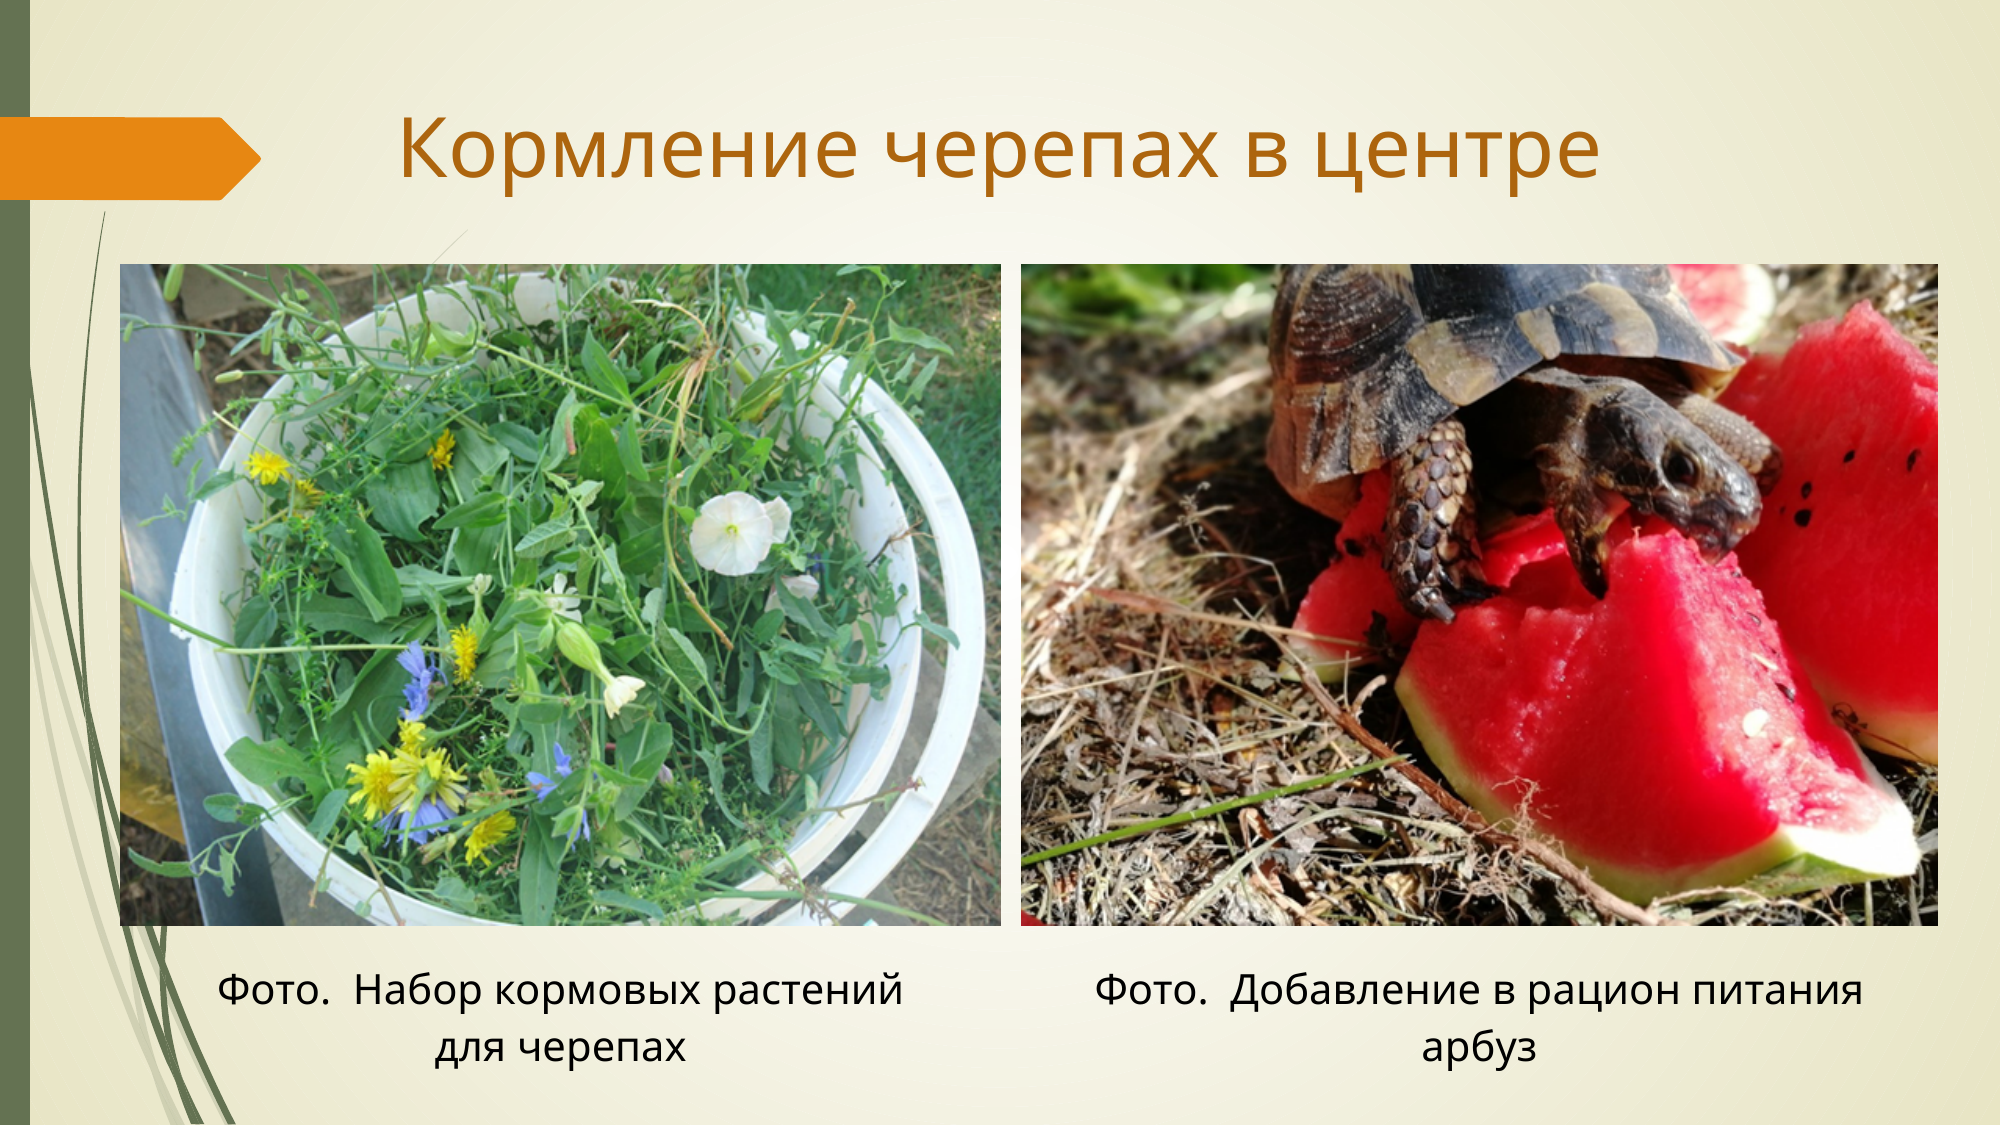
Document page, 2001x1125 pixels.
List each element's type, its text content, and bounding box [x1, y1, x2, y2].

text_box Фото. Набор кормовых растений для черепах [202, 952, 920, 1082]
picture [120, 265, 1001, 926]
text_box Фото. Добавление в рацион питания арбуз [1061, 952, 1898, 1082]
picture [1021, 265, 1938, 926]
text_box Кормление черепах в центре [163, 80, 1837, 210]
